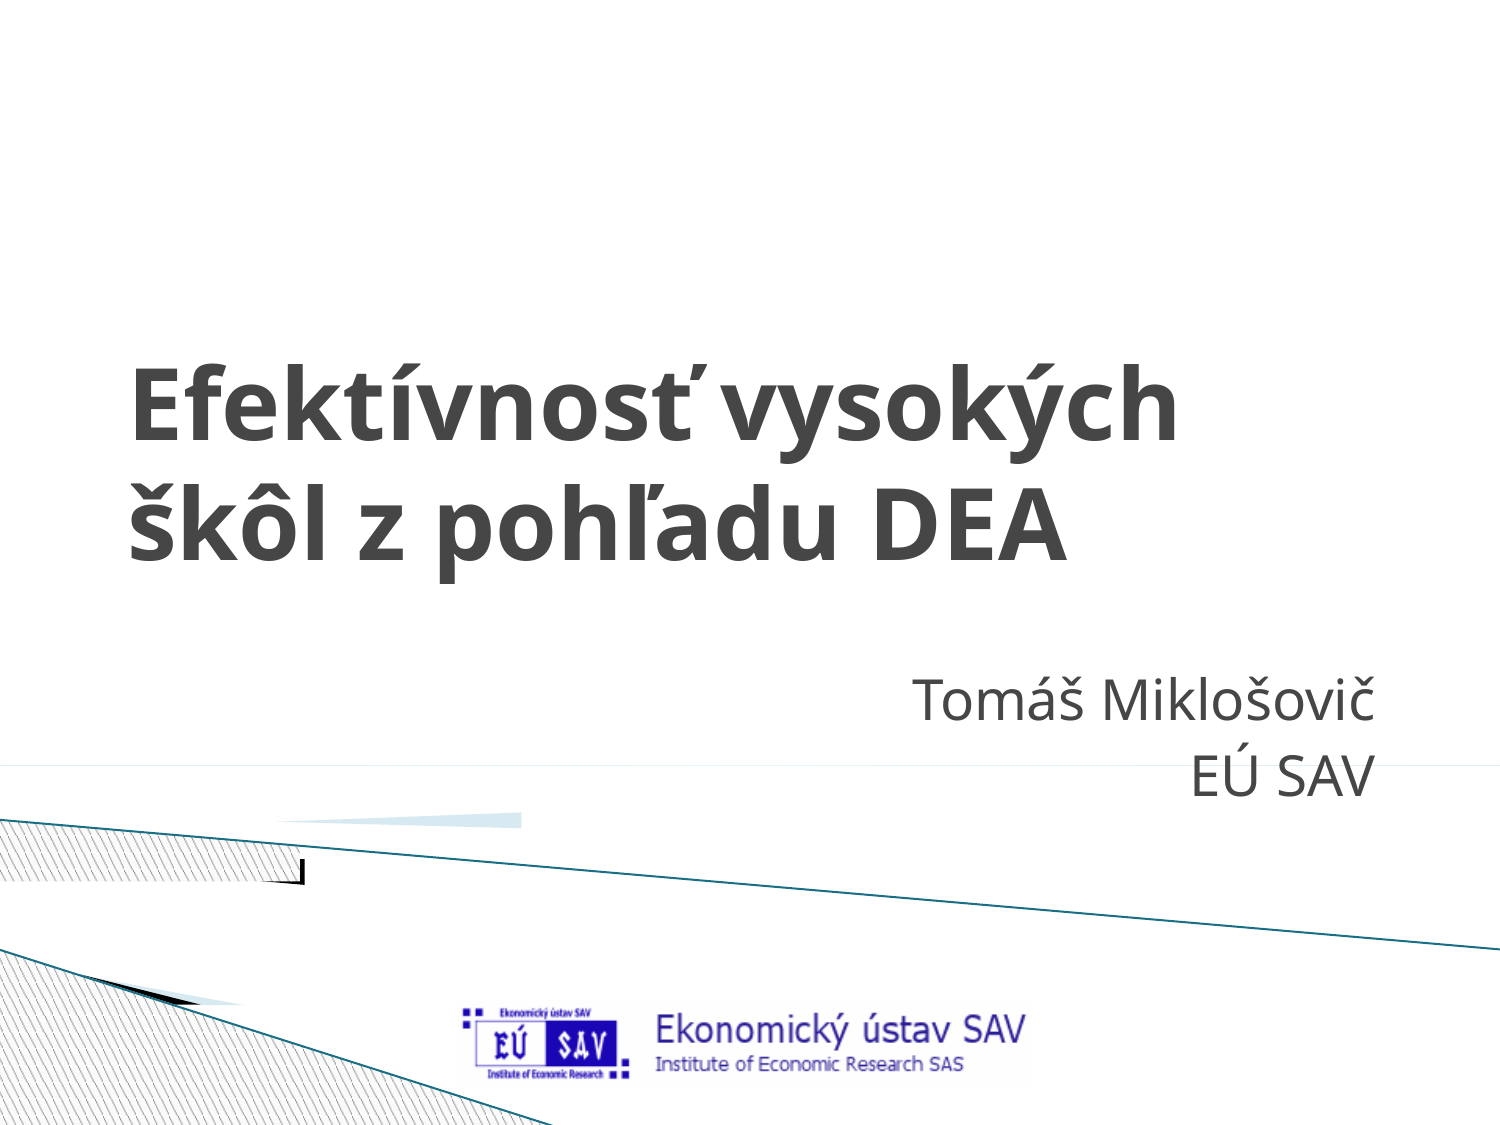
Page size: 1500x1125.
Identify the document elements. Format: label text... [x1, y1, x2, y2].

picture [0, 952, 543, 1125]
title Efektívnosť vysokých škôl z pohľadu DEA [112, 287, 1388, 588]
picture [454, 999, 1033, 1088]
subtitle Tomáš Miklošovič EÚ SAV [891, 656, 1394, 878]
picture [0, 821, 300, 882]
